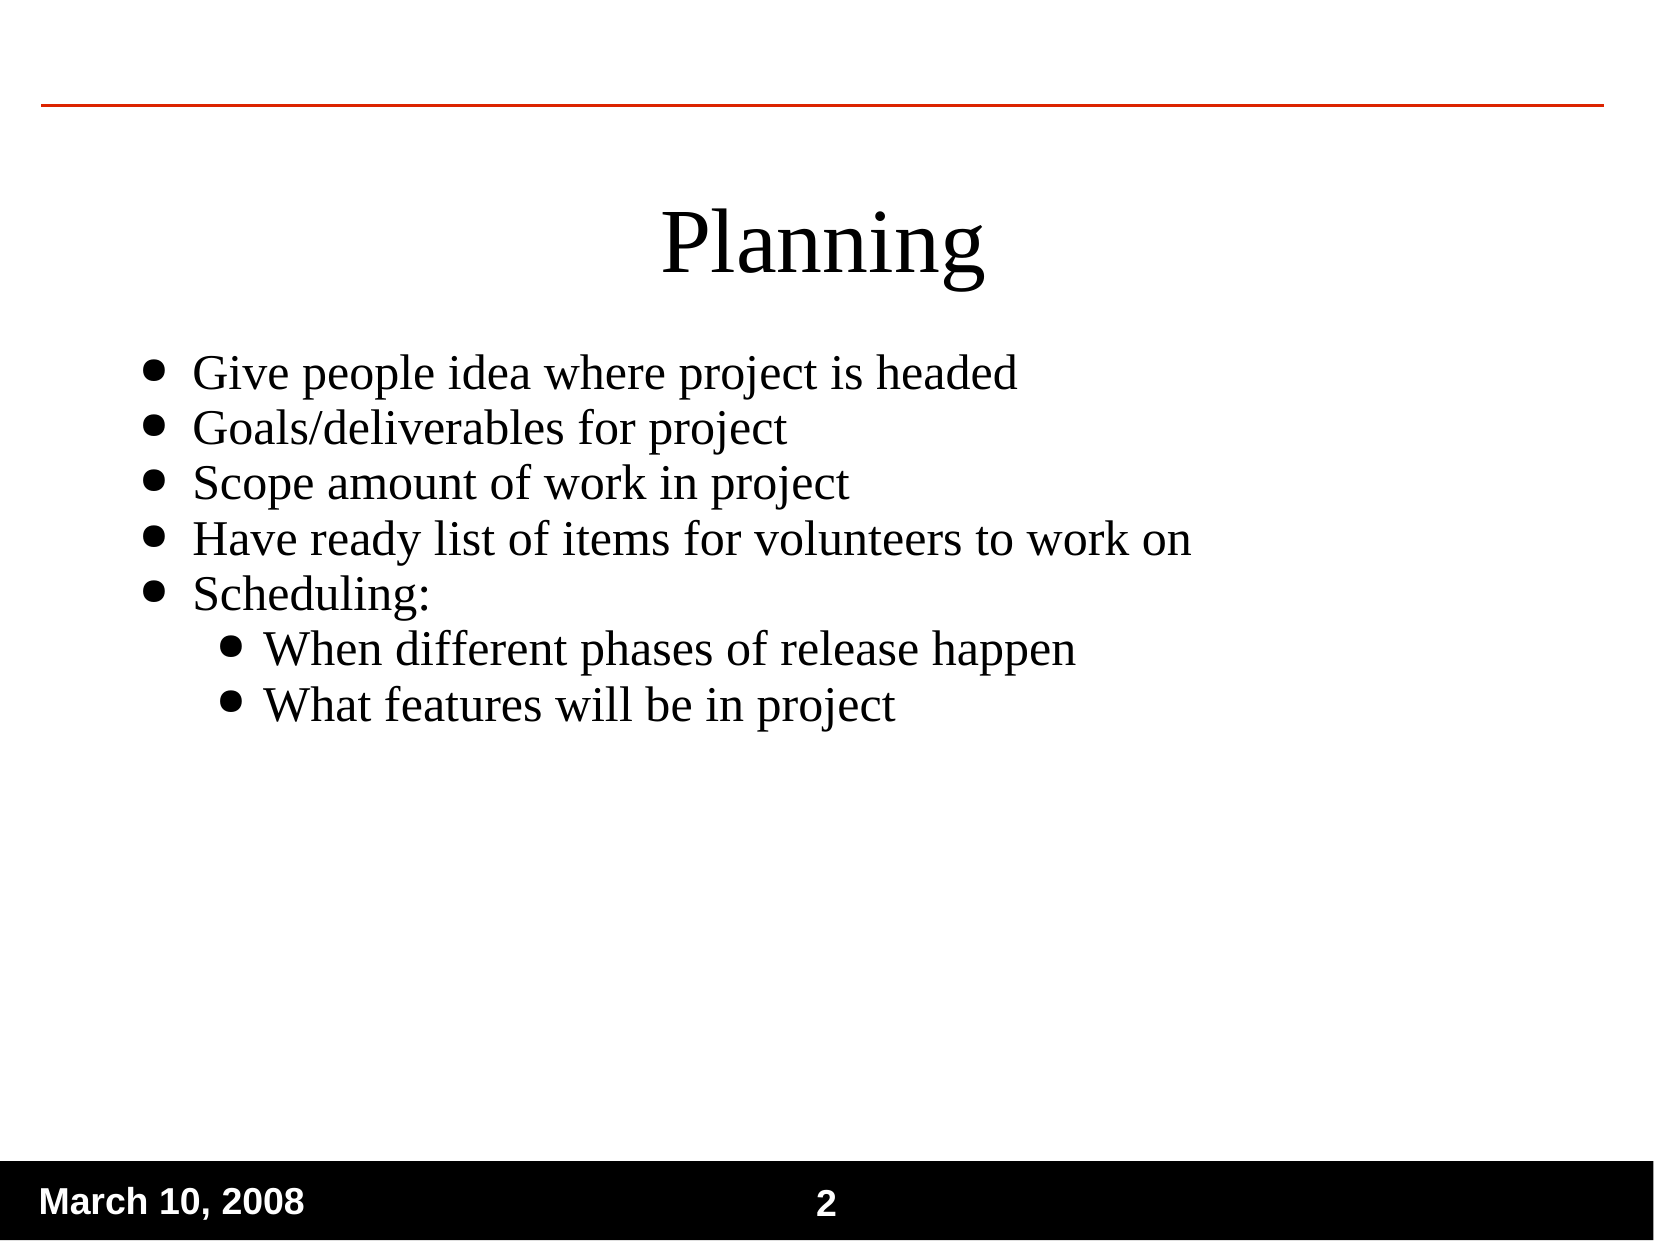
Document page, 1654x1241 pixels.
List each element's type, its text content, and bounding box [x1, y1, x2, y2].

title Planning [117, 137, 1530, 346]
list Give people idea where project is headed Goals/deliverables for project Scope amount of work in project Have ready list of items for volunteers to work on Scheduling: When different phases of release happen What features will be in project [121, 344, 1534, 1127]
